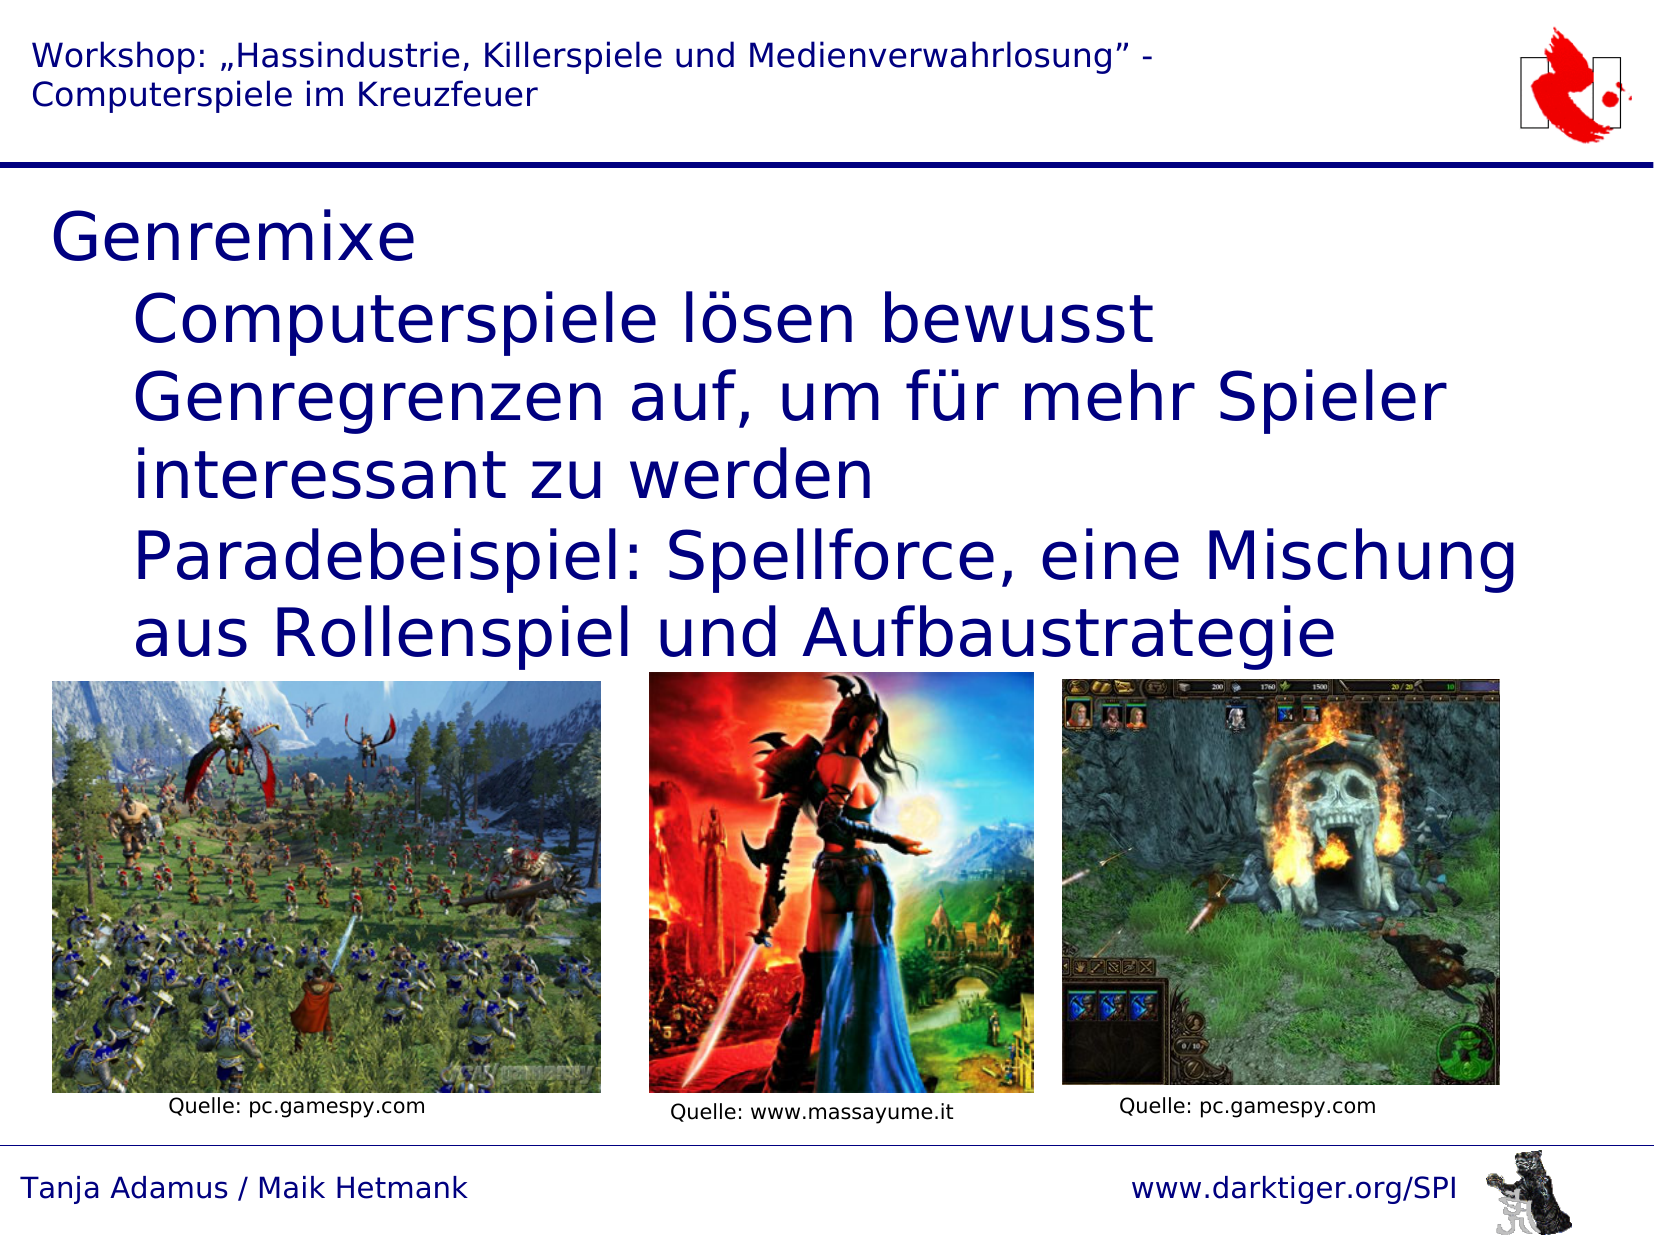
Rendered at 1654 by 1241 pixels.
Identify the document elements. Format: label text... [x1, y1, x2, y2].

picture [52, 681, 601, 1093]
text_box Genremixe [35, 190, 1595, 284]
text_box Quelle: pc.gamespy.com [1104, 1086, 1399, 1126]
text_box Paradebeispiel: Spellforce, eine Mischung aus Rollenspiel und Aufbaustrategie [118, 509, 1595, 681]
text_box Workshop: „Hassindustrie, Killerspiele und Medienverwahrlosung” - Computerspiele im Kreuzfeuer [16, 29, 1418, 178]
text_box Computerspiele lösen bewusst Genregrenzen auf, um für mehr Spieler interessant zu werden [118, 273, 1595, 509]
text_box Quelle: www.massayume.it [655, 1092, 976, 1132]
picture [649, 672, 1034, 1093]
picture [1062, 679, 1500, 1085]
picture [1486, 1150, 1572, 1235]
picture [1503, 16, 1632, 148]
text_box Quelle: pc.gamespy.com [153, 1086, 448, 1126]
